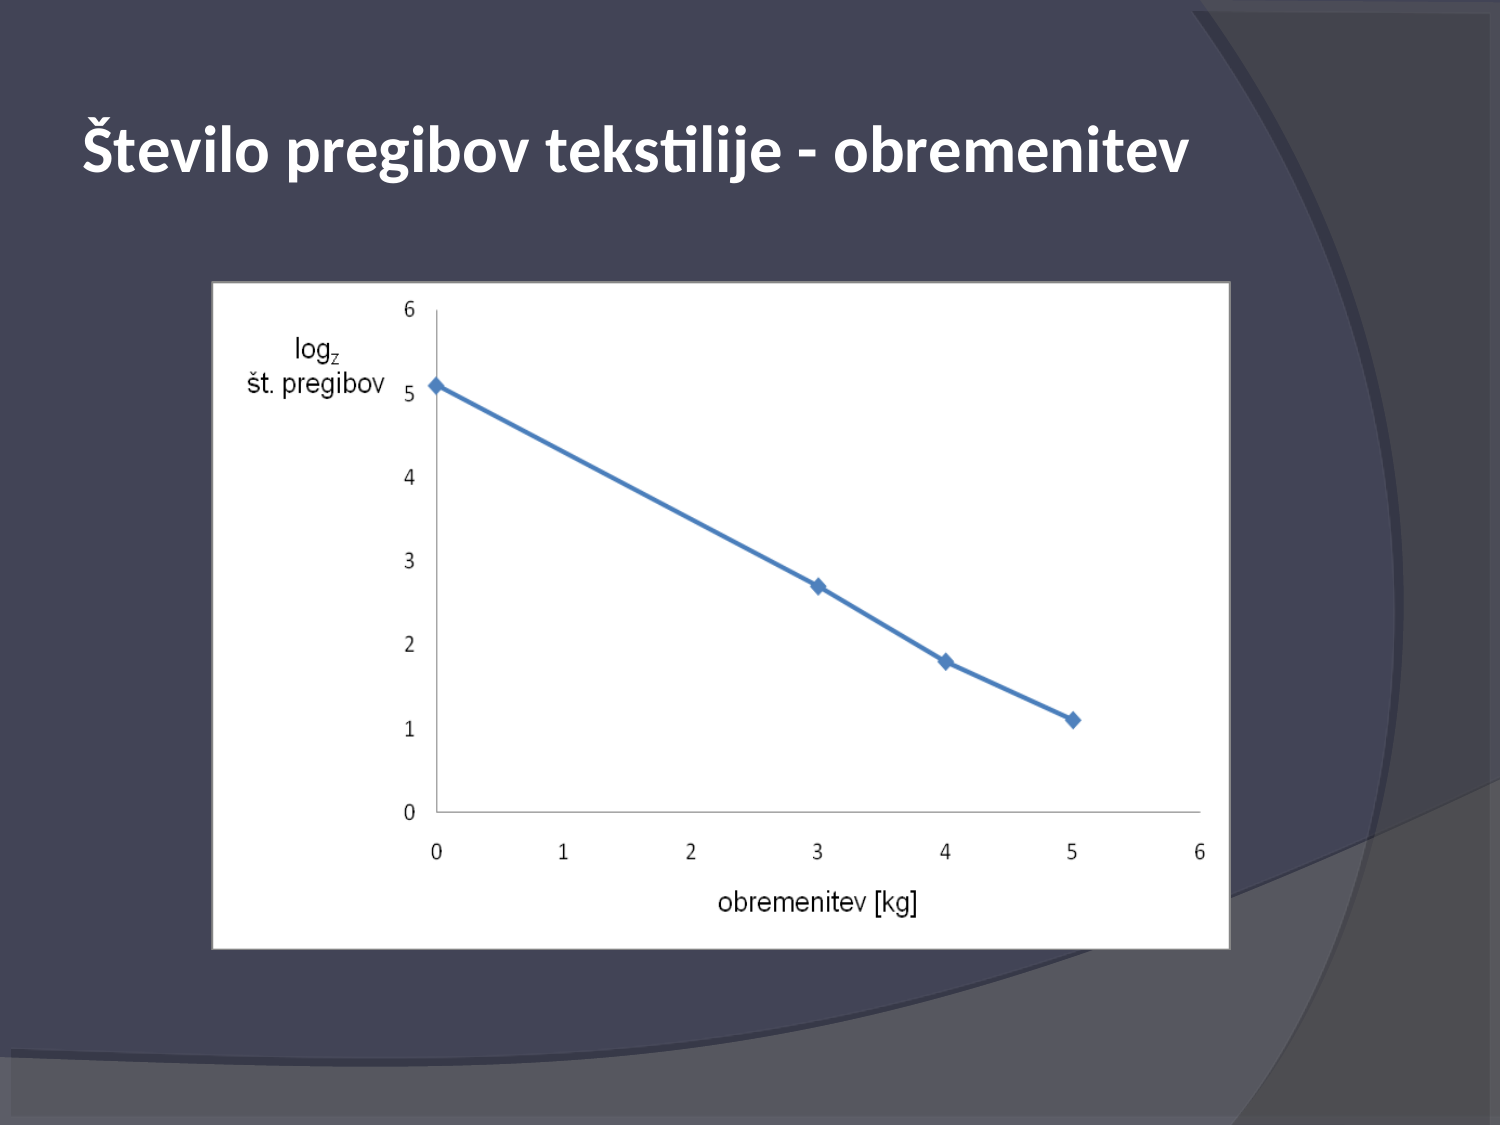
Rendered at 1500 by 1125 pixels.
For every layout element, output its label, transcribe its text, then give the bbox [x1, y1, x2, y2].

title Število pregibov tekstilije - obremenitev [74, 40, 1300, 238]
picture [210, 281, 1231, 950]
list [74, 262, 1300, 1079]
